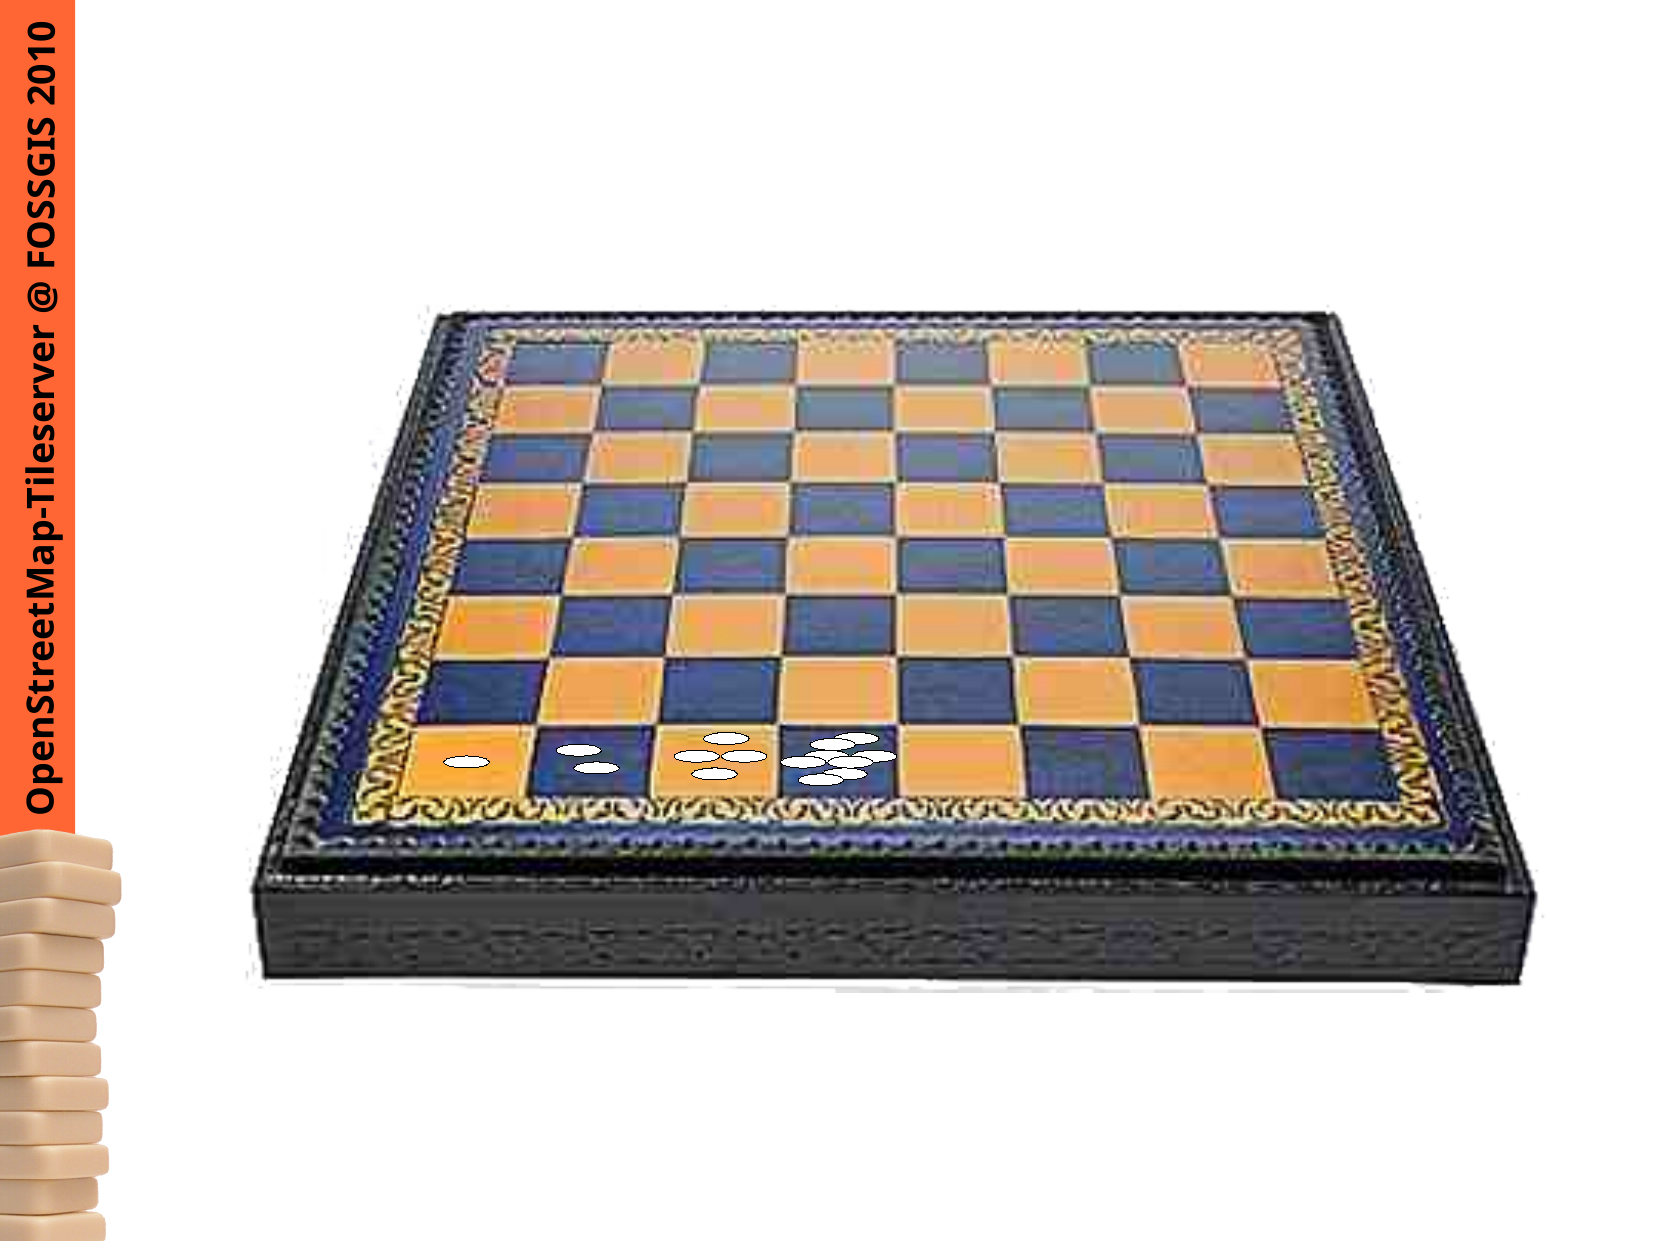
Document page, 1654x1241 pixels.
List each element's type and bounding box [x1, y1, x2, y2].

text_box [721, 750, 767, 763]
text_box [443, 755, 490, 768]
text_box [556, 744, 602, 757]
picture [222, 232, 1573, 993]
text_box [691, 767, 738, 780]
picture [0, 816, 133, 1241]
text_box [674, 750, 720, 763]
text_box [703, 732, 750, 745]
text_box [780, 732, 897, 786]
text_box [573, 761, 620, 774]
